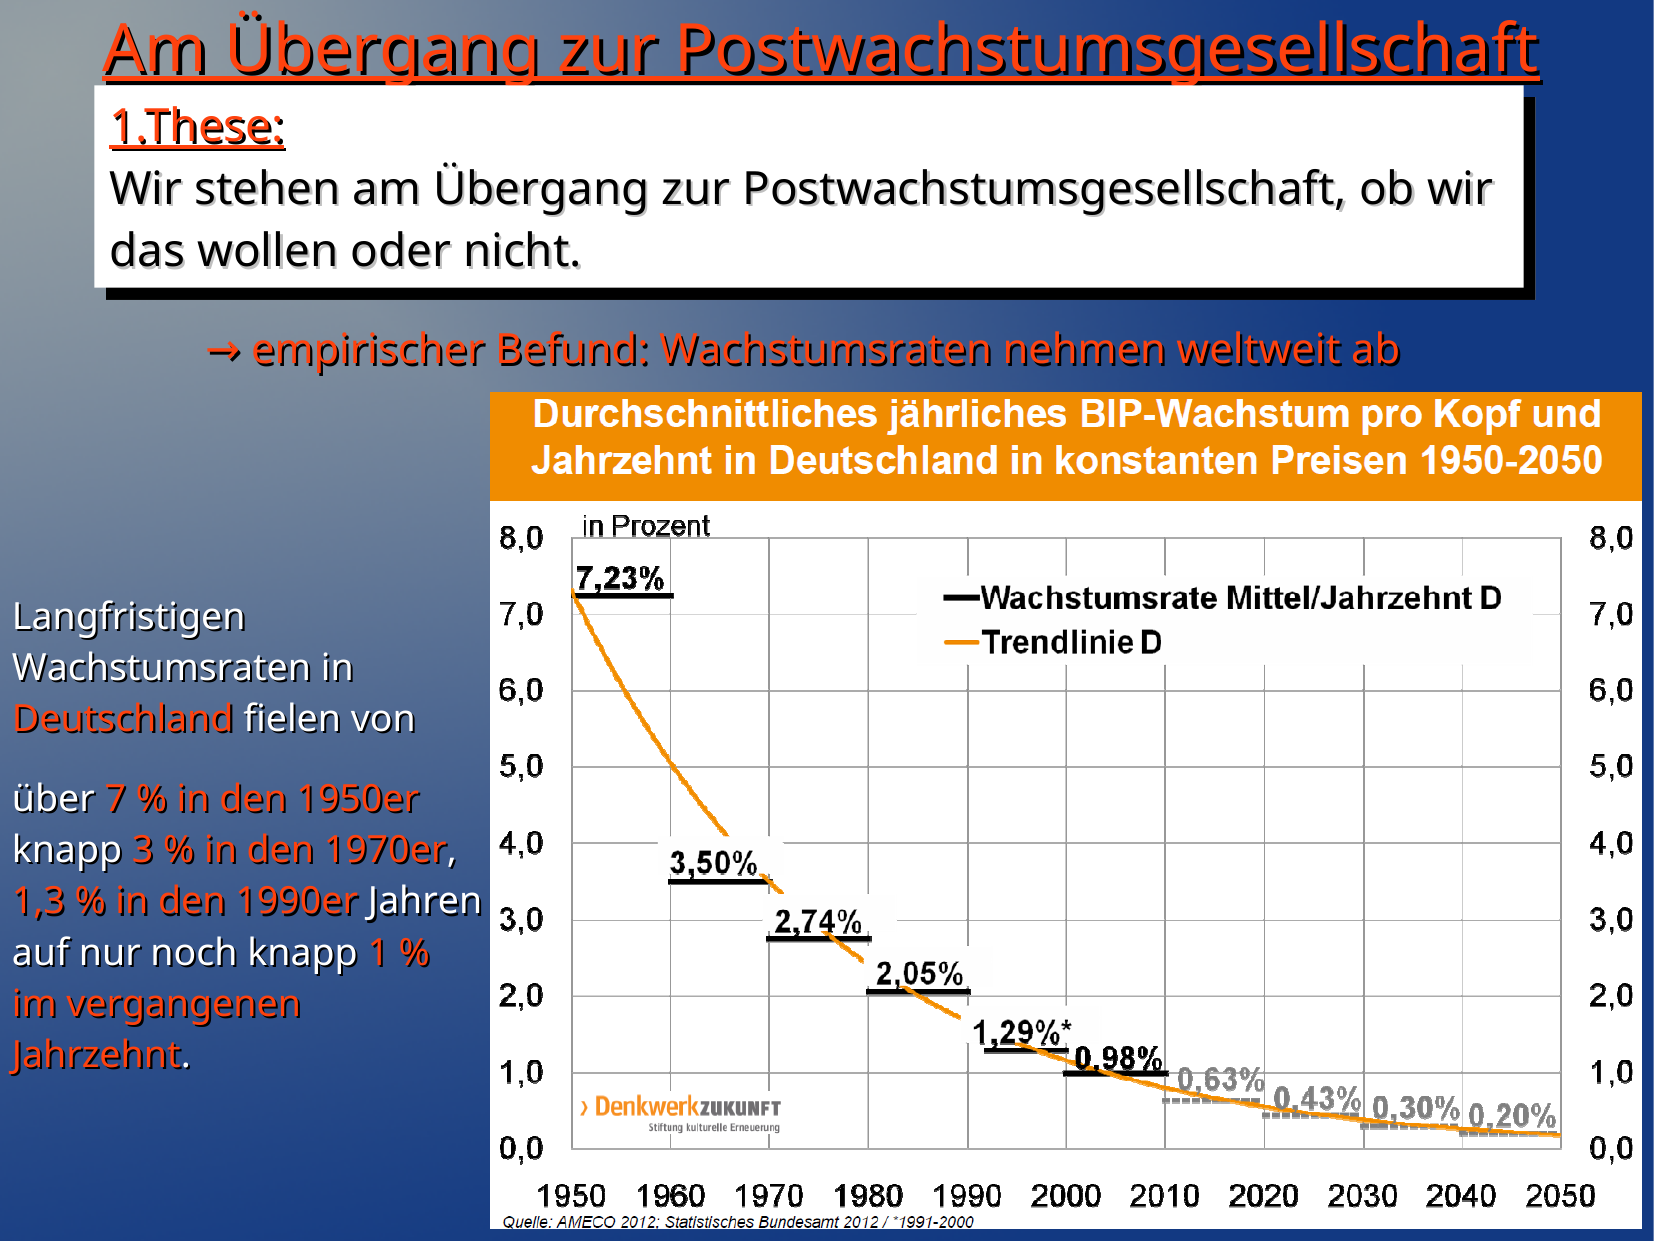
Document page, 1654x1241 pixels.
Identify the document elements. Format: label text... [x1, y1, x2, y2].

text_box Langfristigen Wachstumsraten in Deutschland fielen von über 7 % in den 1950er knapp 3 % in den 1970er, 1,3 % in den 1990er Jahren auf nur noch knapp 1 % im vergangenen Jahrzehnt. [11, 589, 485, 968]
picture [0, 0, 1654, 1241]
text_box 1.These: Wir stehen am Übergang zur Postwachstumsgesellschaft, ob wir das wollen oder nicht. [94, 85, 1524, 284]
list Am Übergang zur Postwachstumsgesellschaft [11, 0, 1630, 1146]
text_box → empirischer Befund: Wachstumsraten nehmen weltweit ab [82, 318, 1524, 379]
